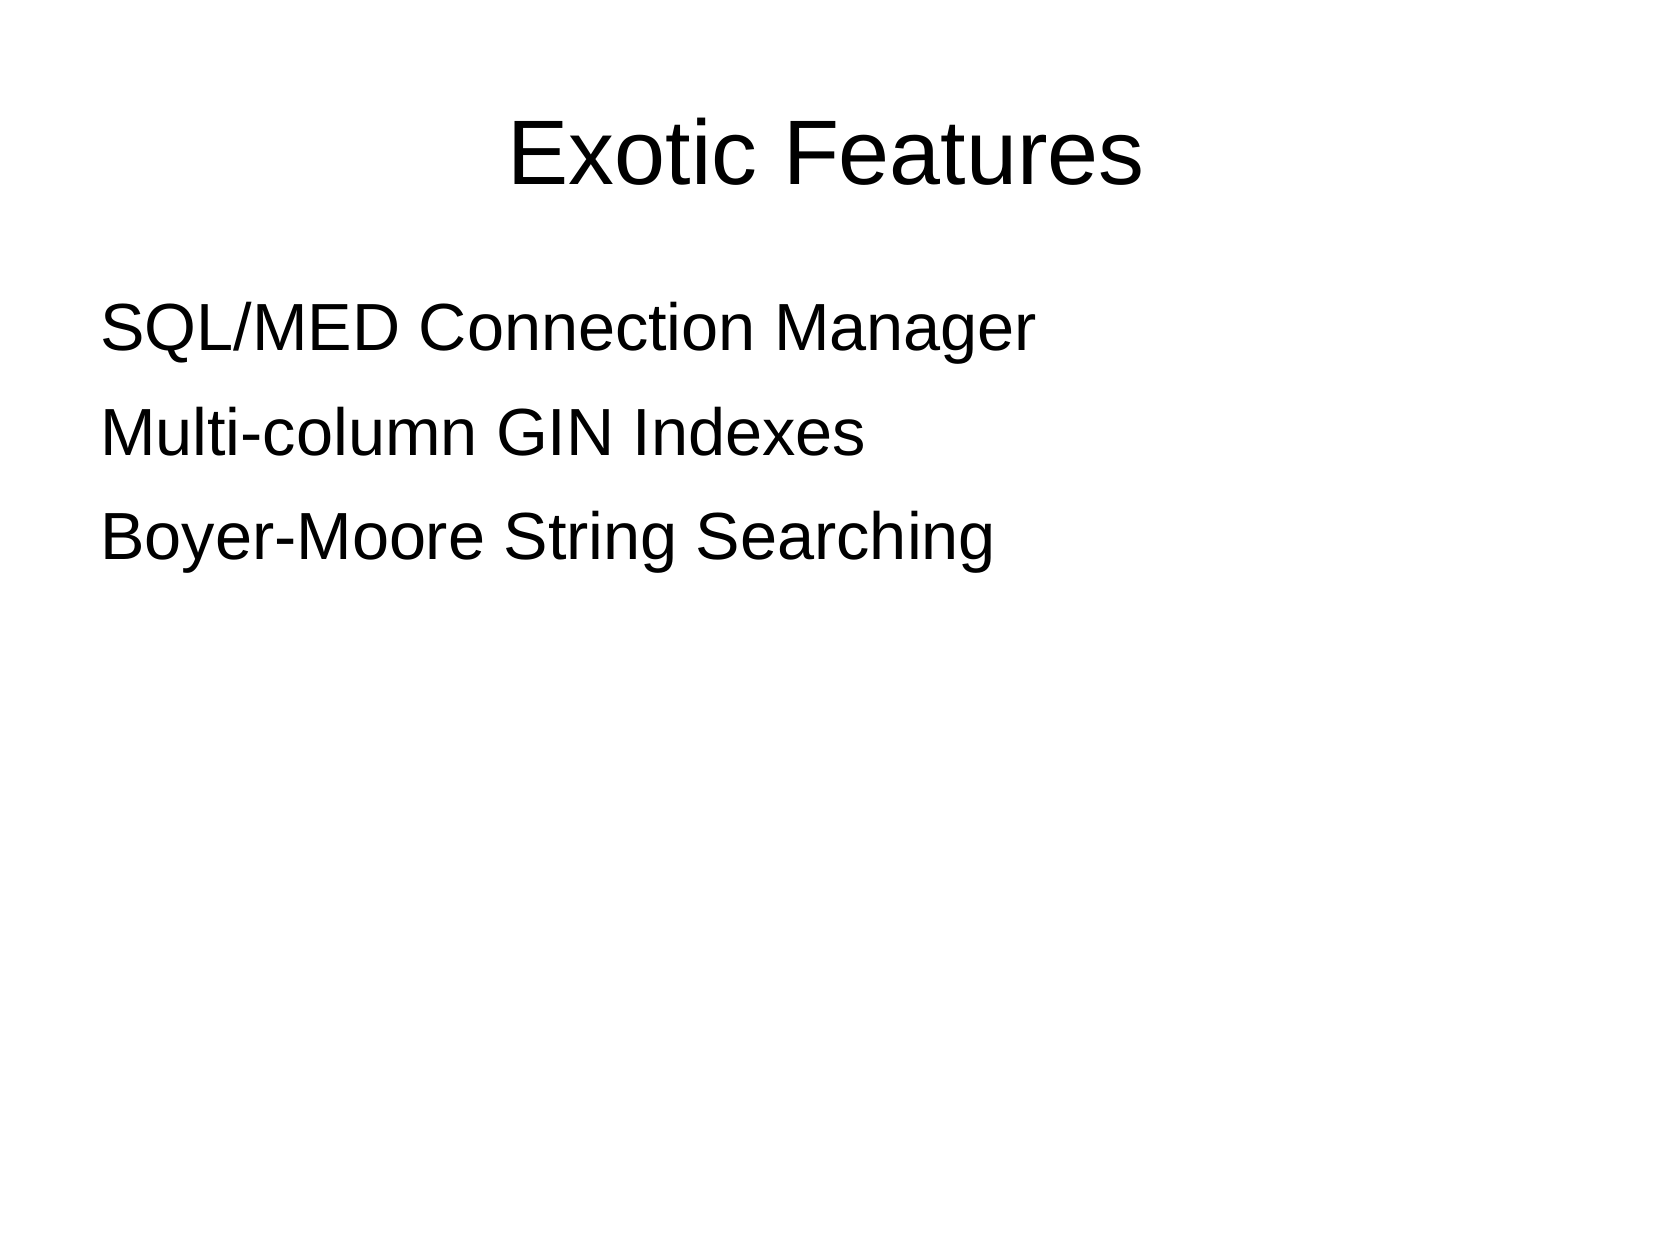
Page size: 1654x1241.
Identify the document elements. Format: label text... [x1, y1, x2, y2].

list SQL/MED Connection Manager Multi-column GIN Indexes Boyer-Moore String Searching [82, 290, 1571, 1094]
title Exotic Features [82, 56, 1571, 250]
